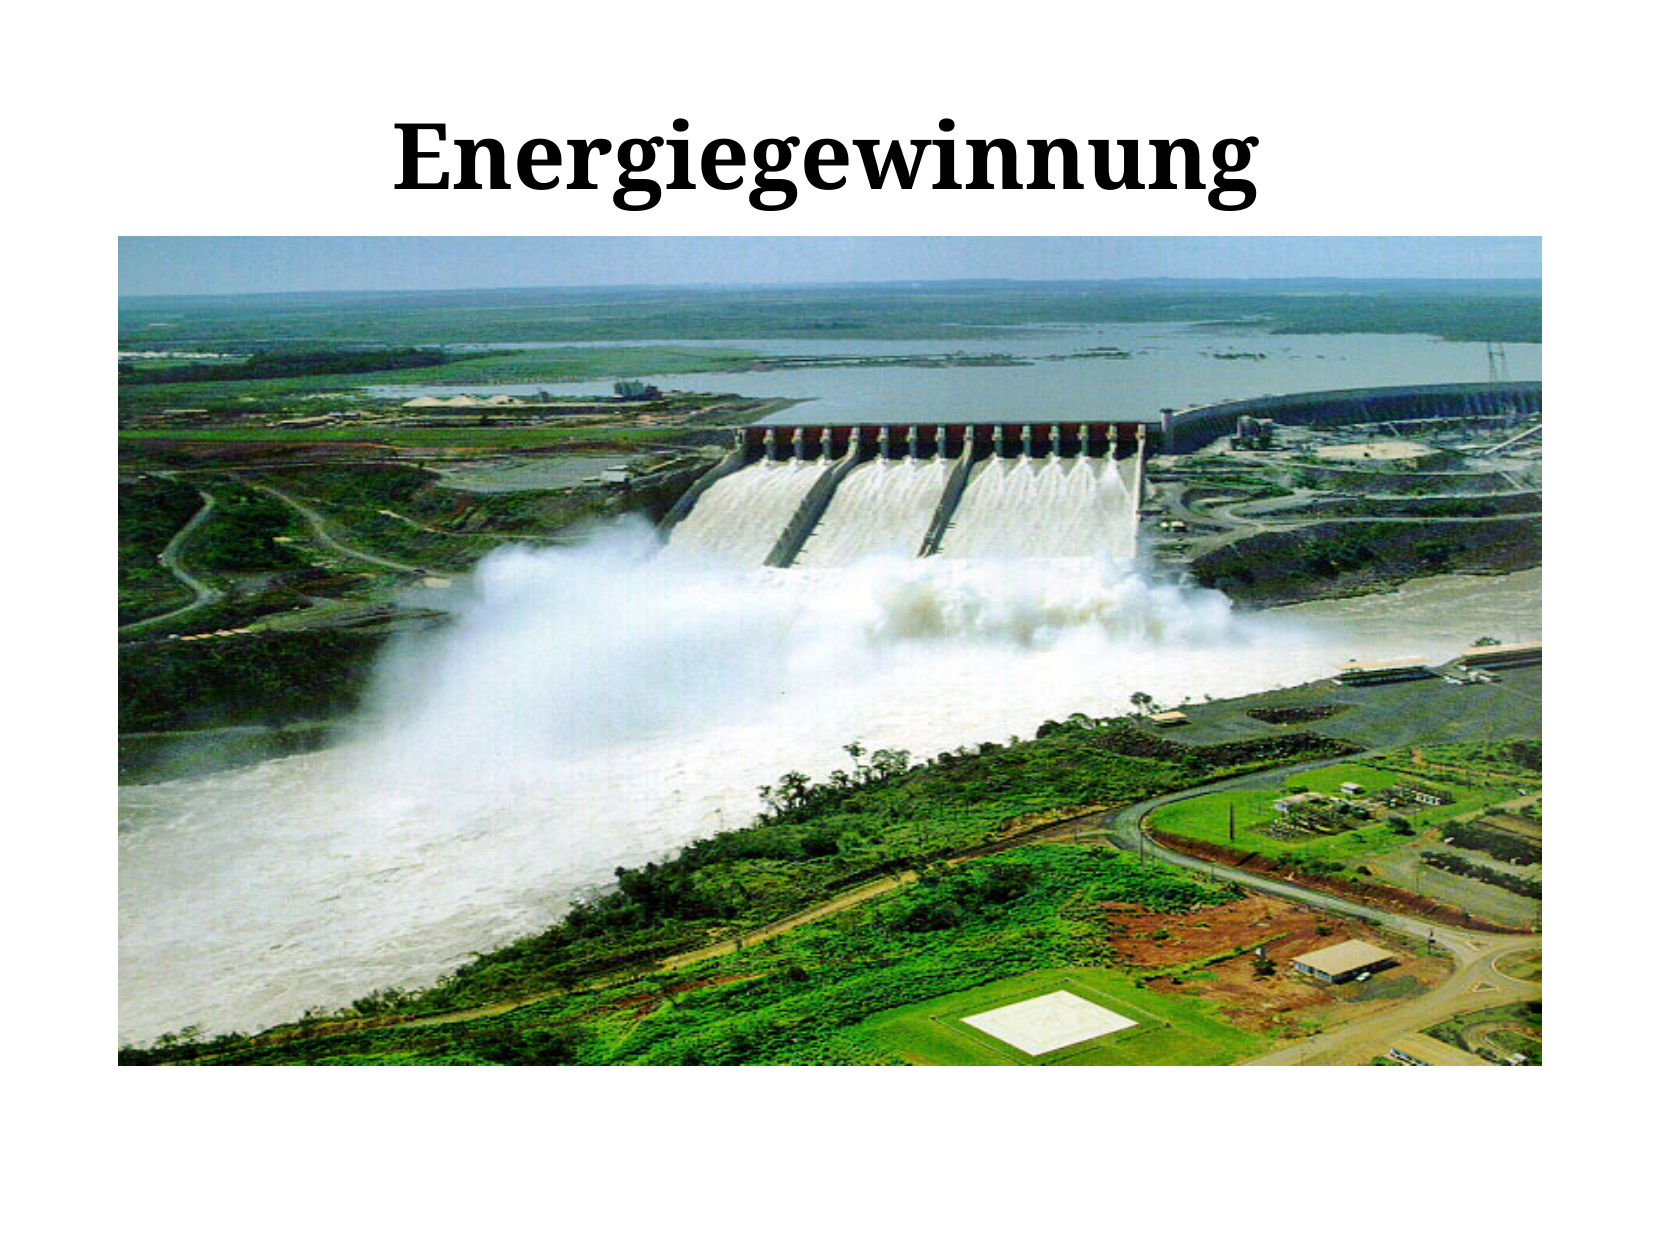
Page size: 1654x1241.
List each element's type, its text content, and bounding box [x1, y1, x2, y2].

title Energiegewinnung [82, 97, 1571, 209]
picture [118, 236, 1542, 1066]
